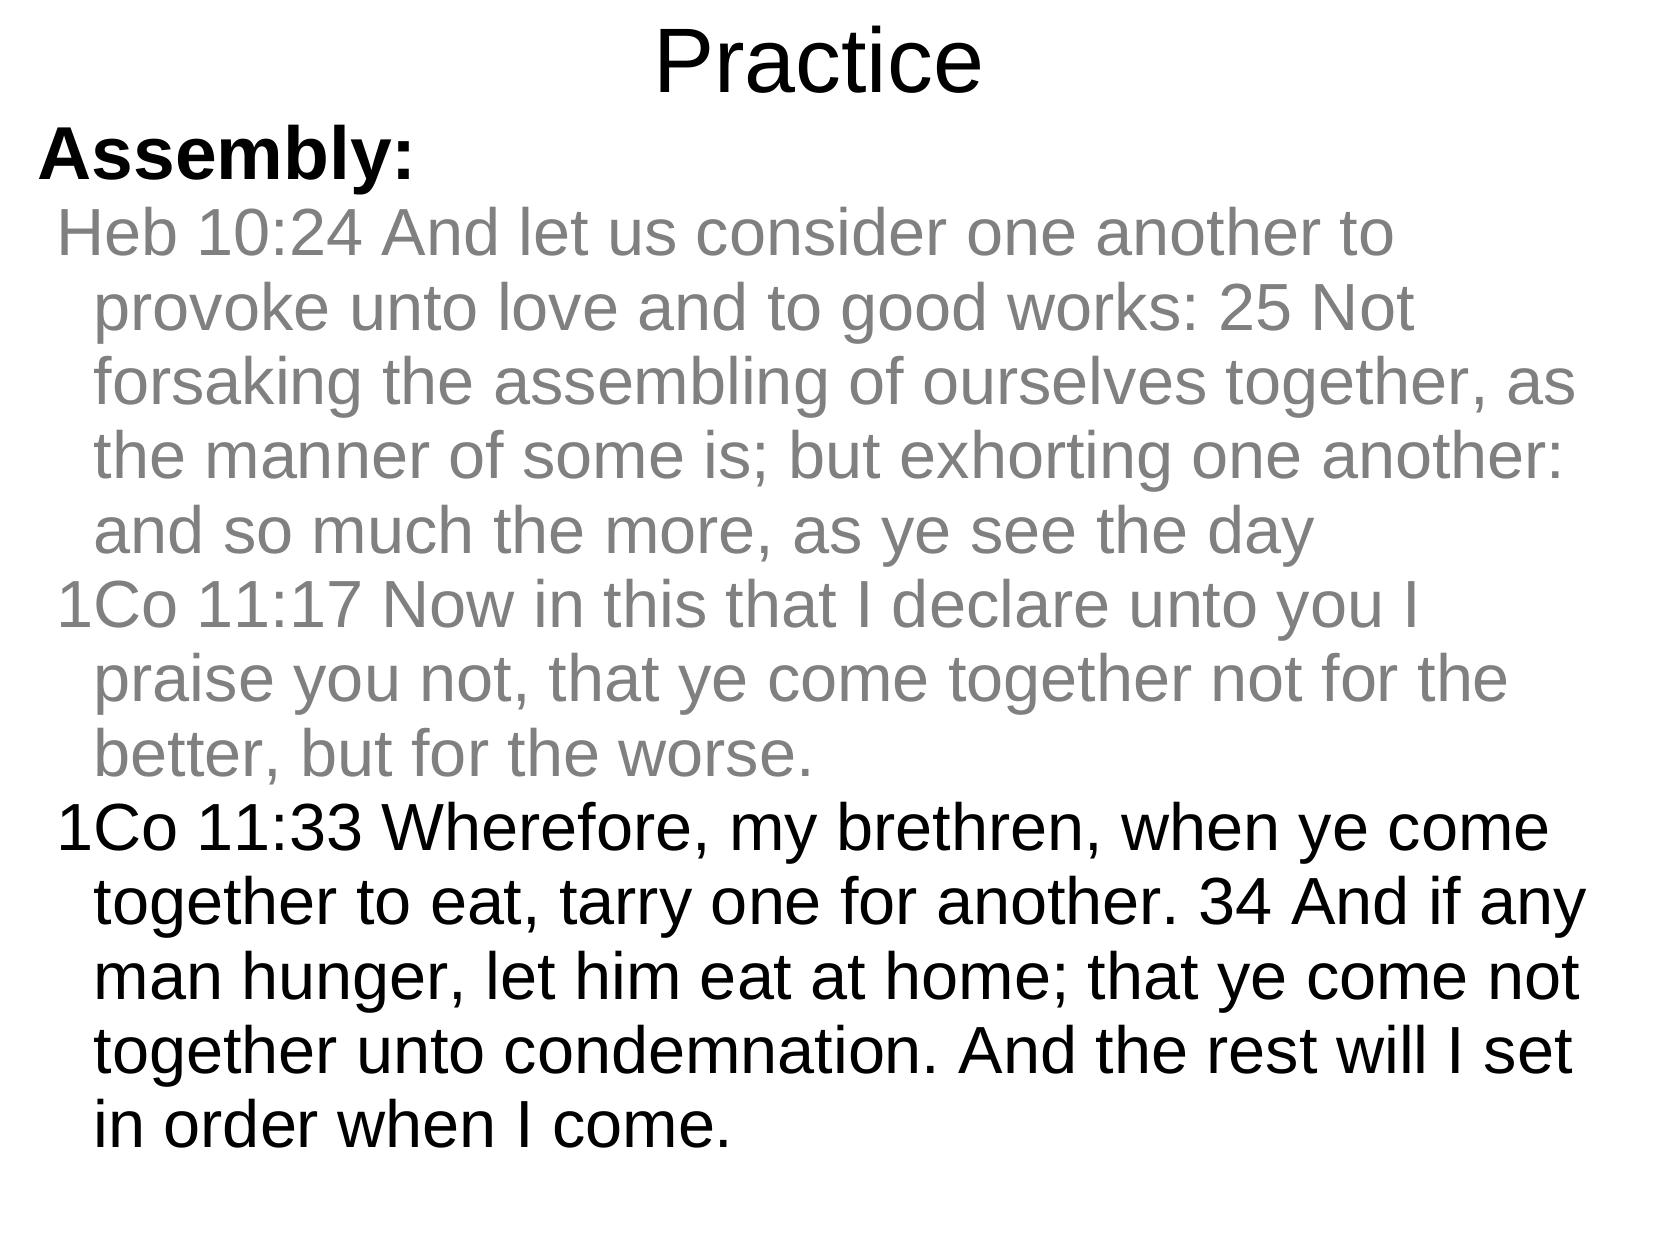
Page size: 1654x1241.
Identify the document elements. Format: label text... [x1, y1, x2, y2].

subtitle Assembly: Heb 10:24 And let us consider one another to provoke unto love and to good works: 25 Not forsaking the assembling of ourselves together, as the manner of some is; but exhorting one another: and so much the more, as ye see the day 1Co 11:17 Now in this that I declare unto you I praise you not, that ye come together not for the better, but for the worse. 1Co 11:33 Wherefore, my brethren, when ye come together to eat, tarry one for another. 34 And if any man hunger, let him eat at home; that ye come not together unto condemnation. And the rest will I set in order when I come. [37, 70, 1601, 1201]
title Practice [75, 0, 1564, 70]
